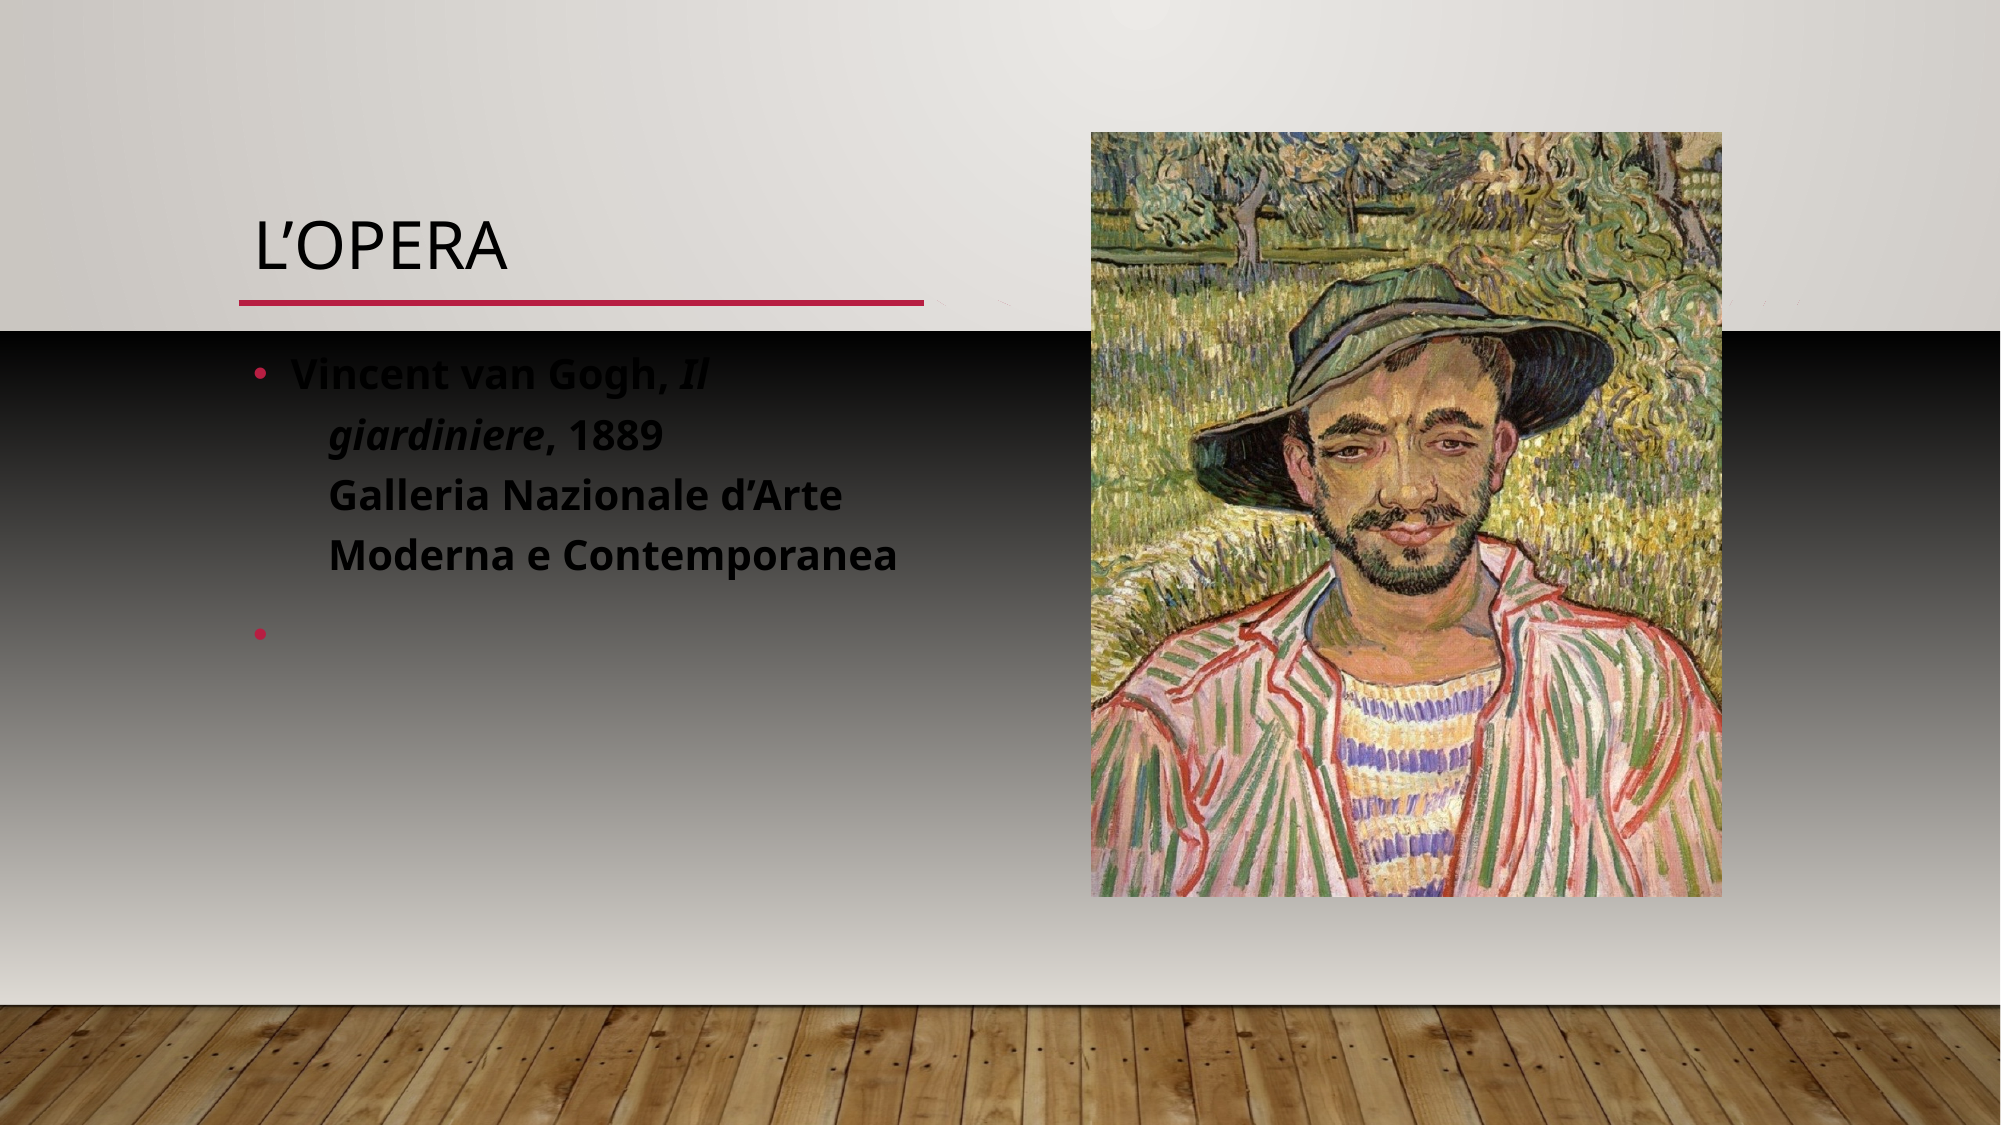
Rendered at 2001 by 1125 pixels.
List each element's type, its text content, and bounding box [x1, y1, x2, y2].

list Vincent van Gogh, Il giardiniere, 1889 Galleria Nazionale d’Arte Moderna e Contemporanea [238, 330, 923, 897]
picture [0, 1005, 2000, 1125]
picture [1091, 132, 1722, 897]
title L’opera [238, 131, 924, 305]
text_box [0, 0, 2000, 1005]
